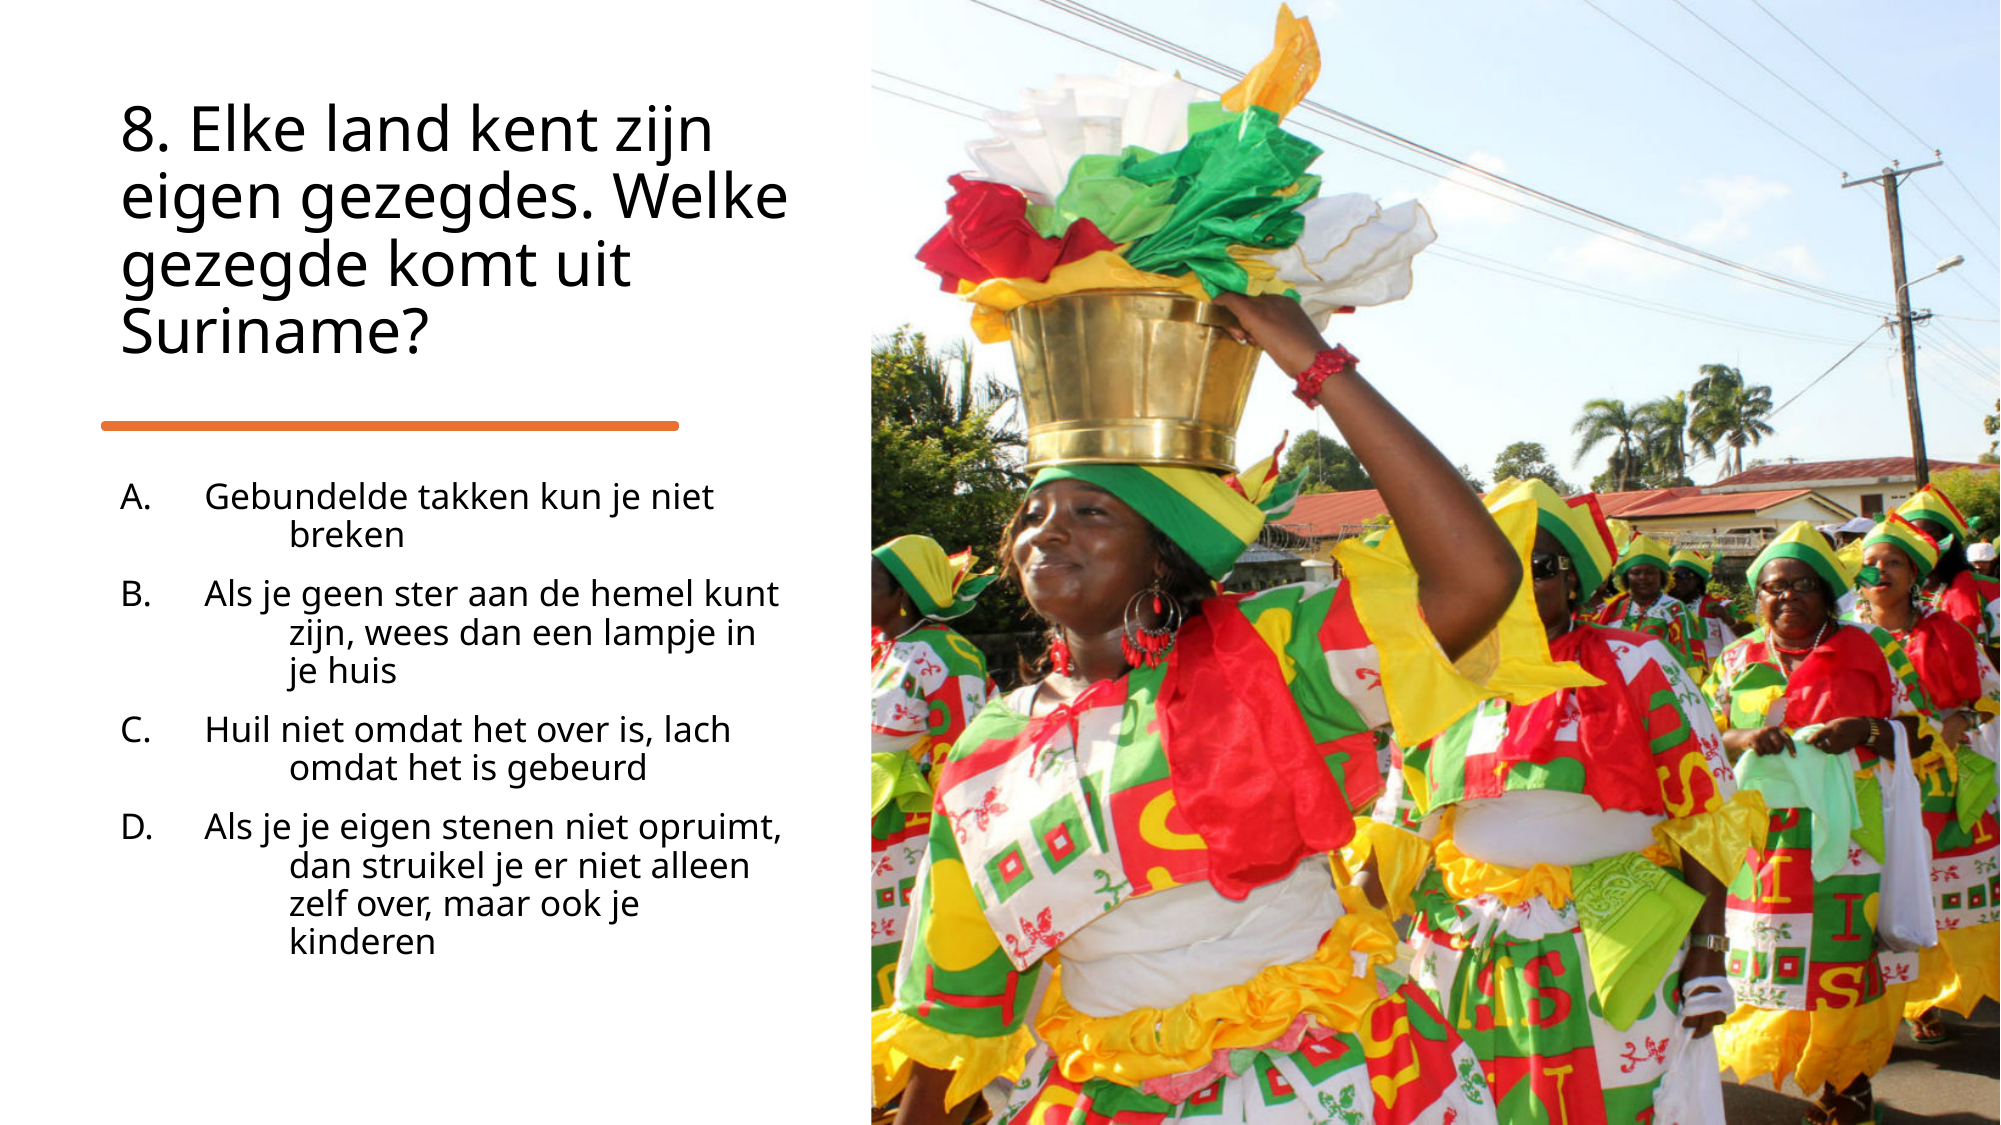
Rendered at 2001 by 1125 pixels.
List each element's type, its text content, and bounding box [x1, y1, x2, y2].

title 8. Elke land kent zijn eigen gezegdes. Welke gezegde komt uit Suriname? [105, 53, 822, 375]
text_box [0, 0, 871, 1125]
list Gebundelde takken kun je niet breken Als je geen ster aan de hemel kunt zijn, wees dan een lampje in je huis Huil niet omdat het over is, lach omdat het is gebeurd Als je je eigen stenen niet opruimt, dan struikel je er niet alleen zelf over, maar ook je kinderen [105, 471, 802, 1016]
picture [871, 0, 2000, 1125]
